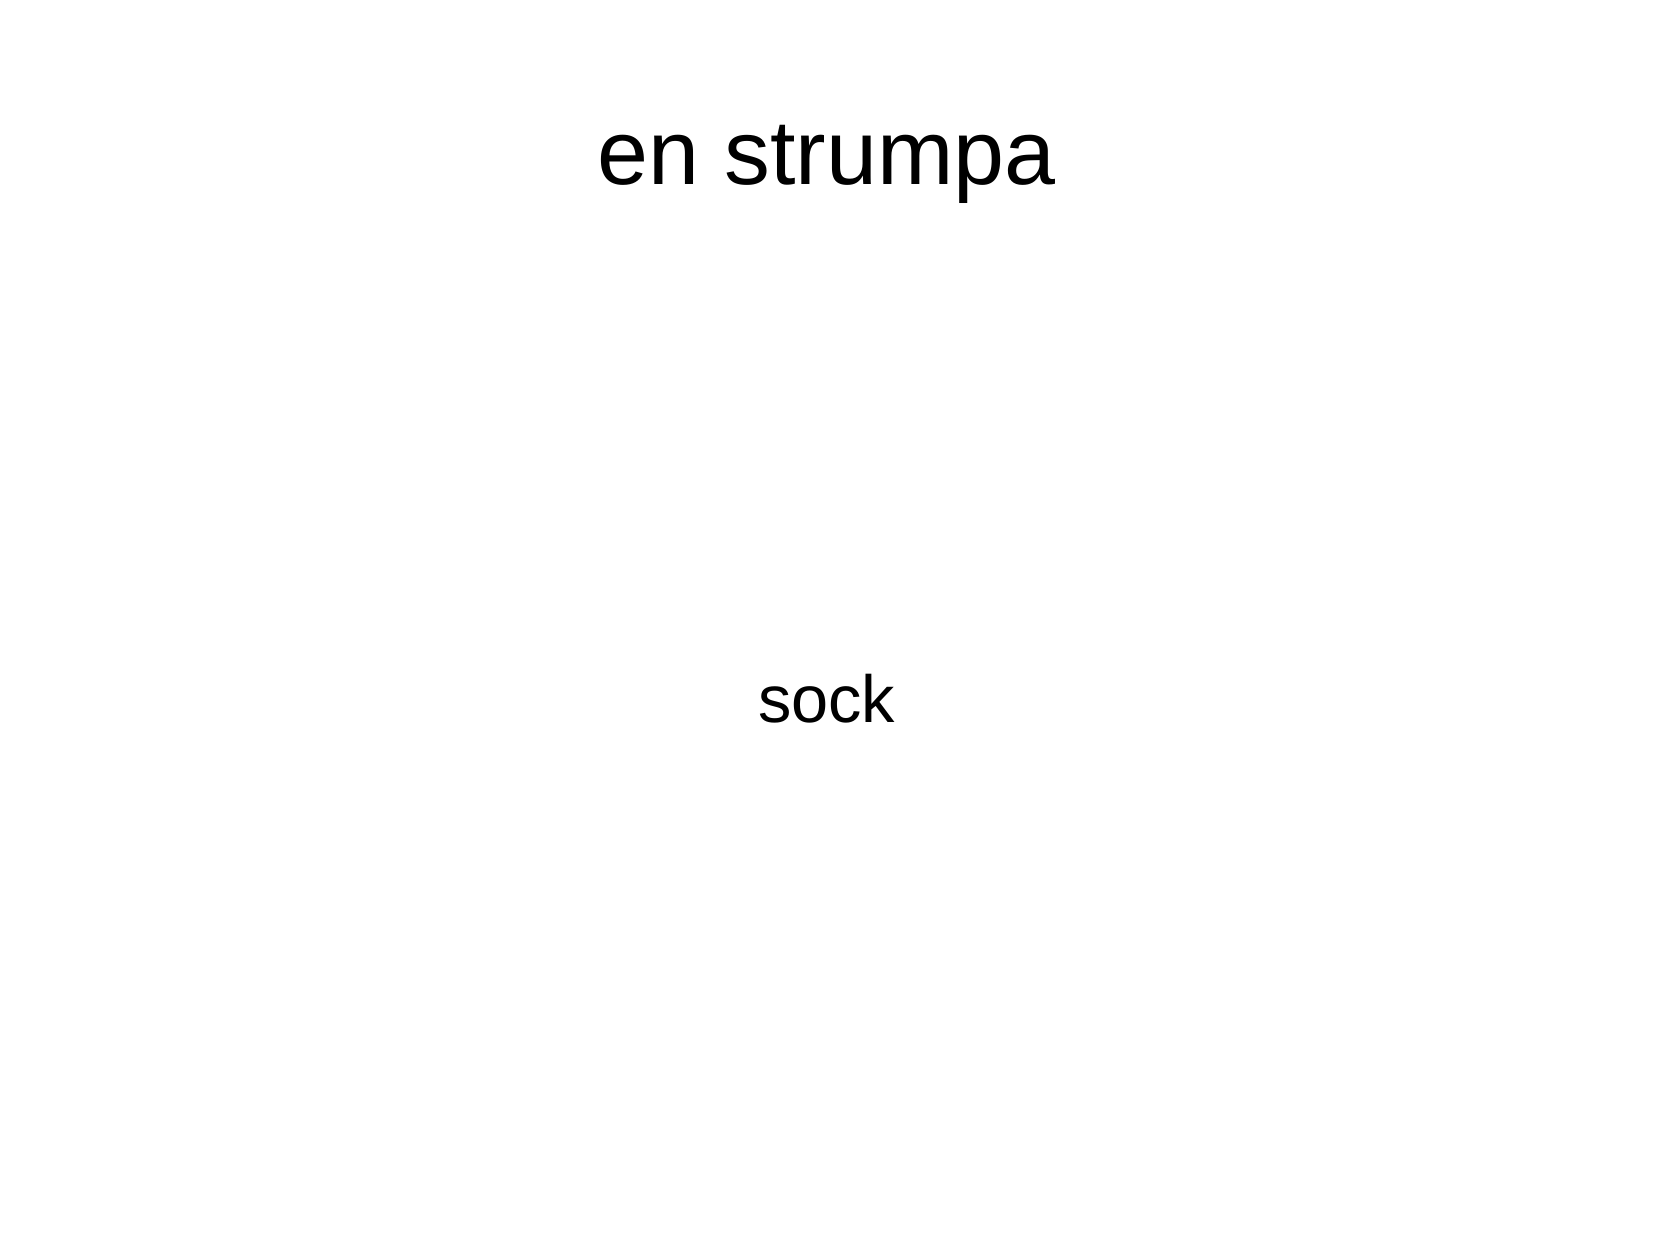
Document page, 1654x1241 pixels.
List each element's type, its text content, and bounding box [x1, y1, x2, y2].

title en strumpa [82, 56, 1571, 250]
subtitle sock [82, 297, 1571, 1102]
